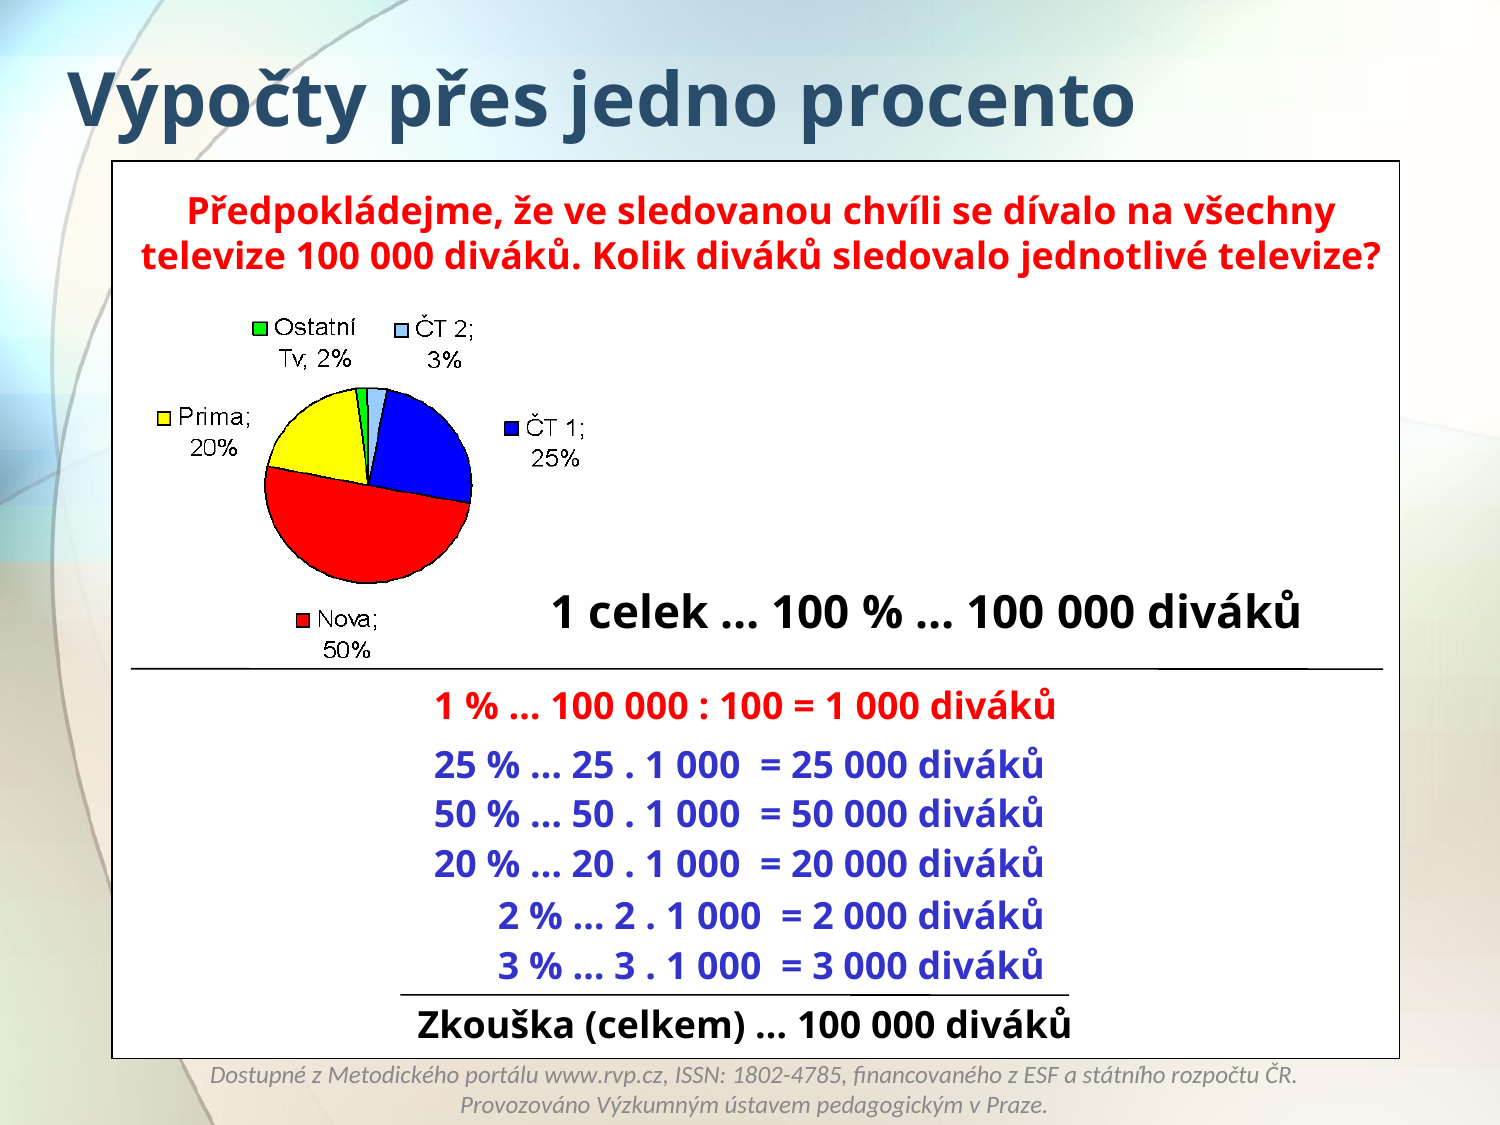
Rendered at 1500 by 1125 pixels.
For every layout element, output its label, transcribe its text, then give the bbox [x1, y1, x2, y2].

text_box Předpokládejme, že ve sledovanou chvíli se dívalo na všechny televize 100 000 diváků. Kolik diváků sledovalo jednotlivé televize? [123, 196, 1400, 268]
text_box [112, 160, 1400, 1059]
text_box 2 % … 2 . 1 000 = 2 000 diváků [483, 878, 1169, 928]
text_box 1 celek … 100 % … 100 000 diváků [513, 574, 1341, 646]
picture [0, 0, 1500, 1125]
text_box 25 % … 25 . 1 000 = 25 000 diváků [419, 727, 1105, 777]
text_box 3 % … 3 . 1 000 = 3 000 diváků [483, 928, 1169, 1000]
text_box Zkouška (celkem) … 100 000 diváků [402, 987, 1089, 1059]
text_box 50 % … 50 . 1 000 = 50 000 diváků [419, 777, 1105, 827]
text_box Výpočty přes jedno procento [53, 54, 1447, 138]
text_box 20 % … 20 . 1 000 = 20 000 diváků [419, 827, 1105, 898]
text_box 1 % … 100 000 : 100 = 1 000 diváků [419, 668, 1105, 727]
